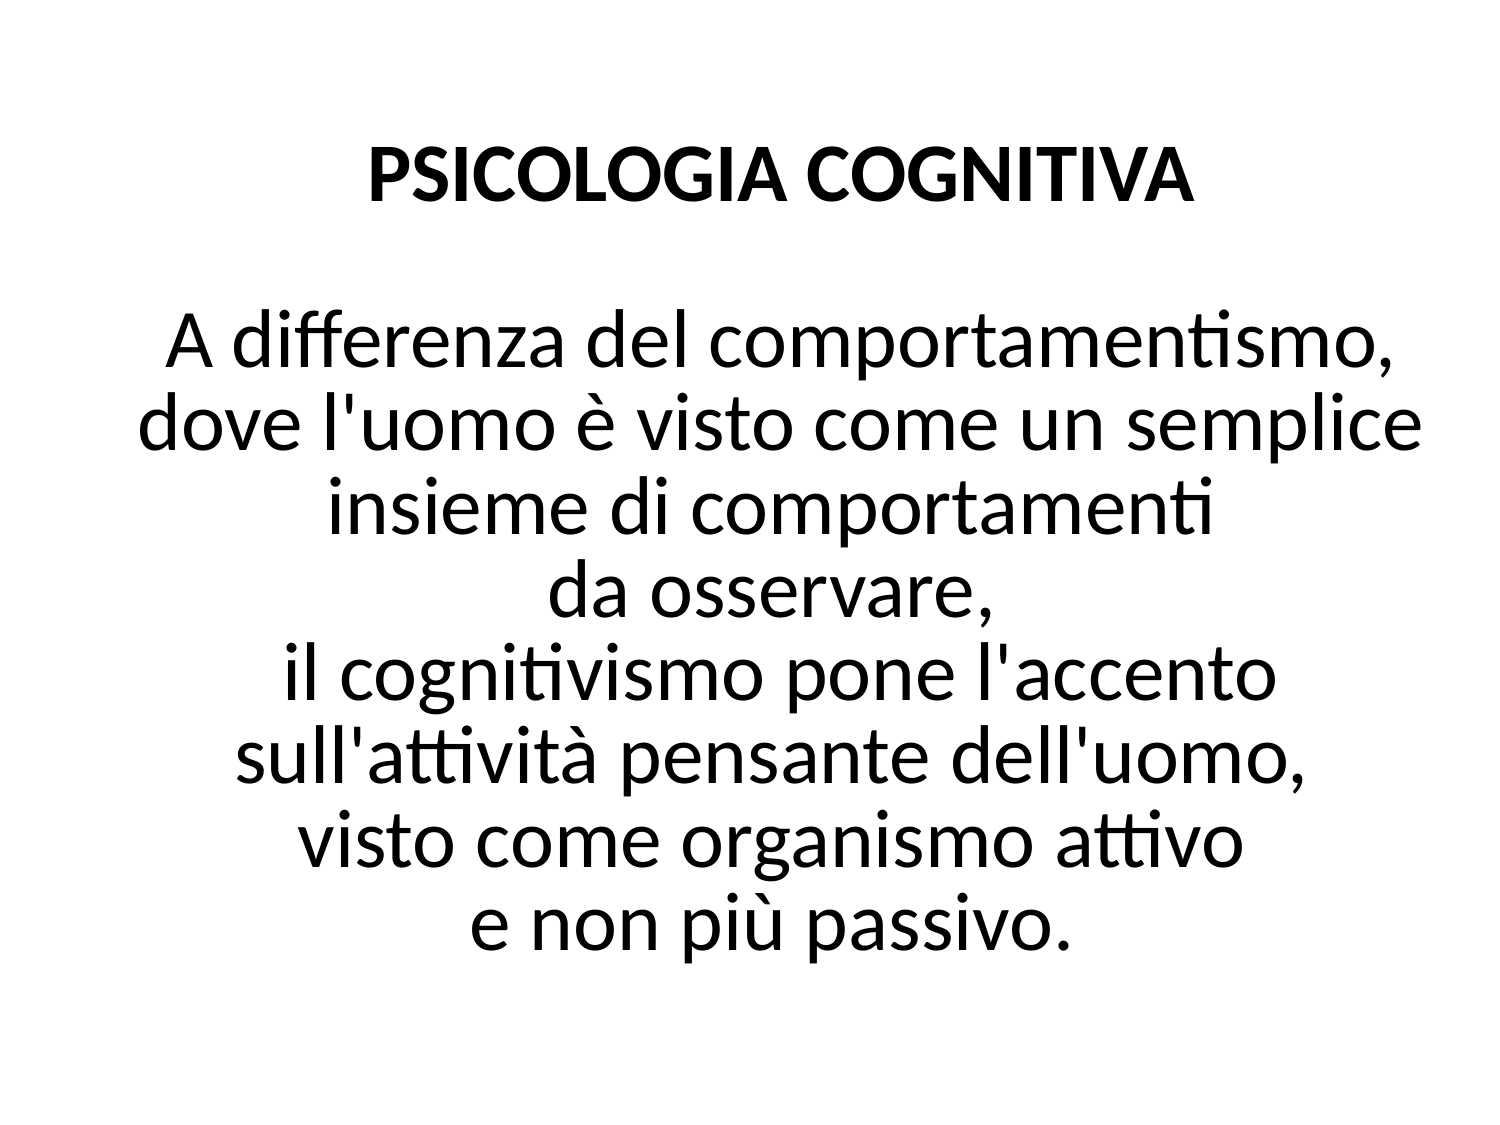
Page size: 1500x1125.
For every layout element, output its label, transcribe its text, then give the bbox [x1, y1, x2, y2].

title PSICOLOGIA COGNITIVA A differenza del comportamentismo, dove l'uomo è visto come un semplice insieme di comportamenti da osservare, il cognitivismo pone l'accento sull'attività pensante dell'uomo, visto come organismo attivo e non più passivo. [106, 47, 1457, 1063]
